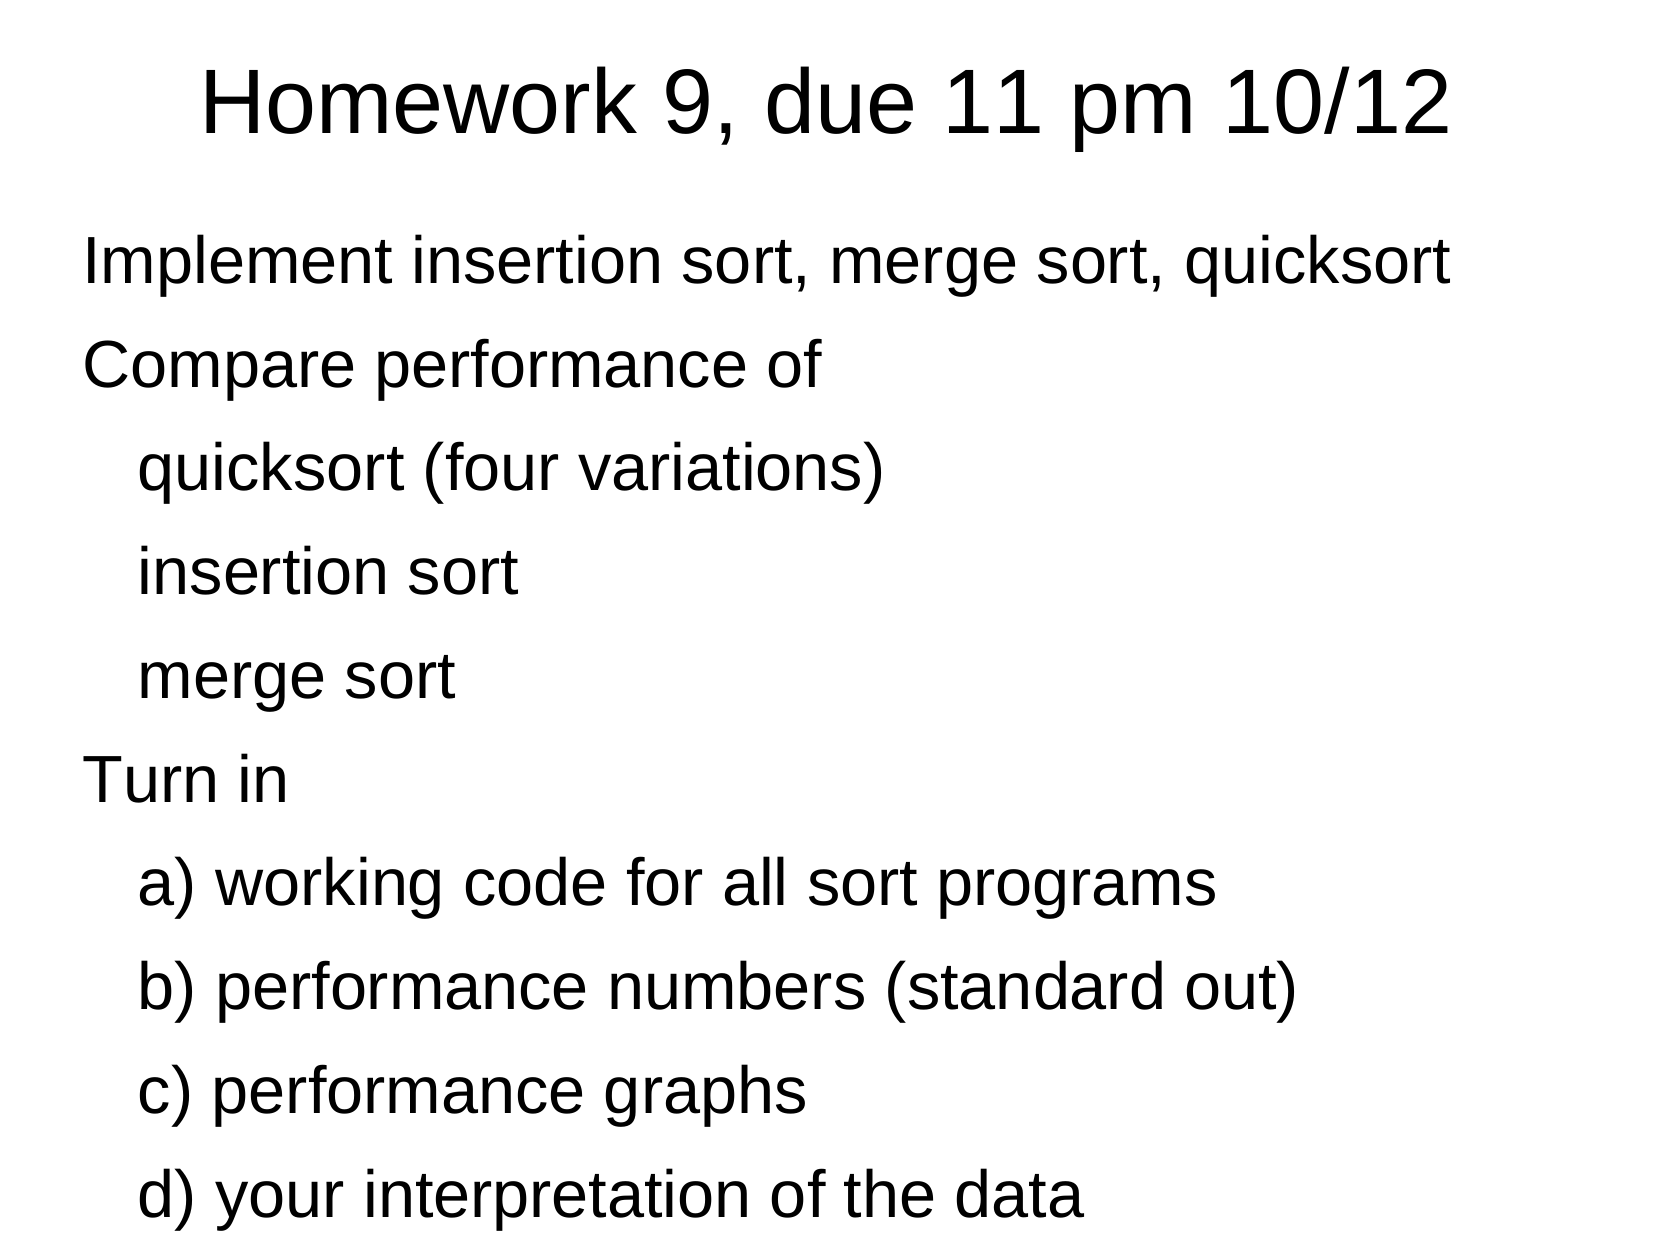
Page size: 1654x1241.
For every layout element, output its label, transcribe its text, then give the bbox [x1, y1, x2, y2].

list Implement insertion sort, merge sort, quicksort Compare performance of quicksort (four variations) insertion sort merge sort Turn in a) working code for all sort programs b) performance numbers (standard out) c) performance graphs d) your interpretation of the data [82, 219, 1571, 1233]
title Homework 9, due 11 pm 10/12 [82, 0, 1571, 204]
